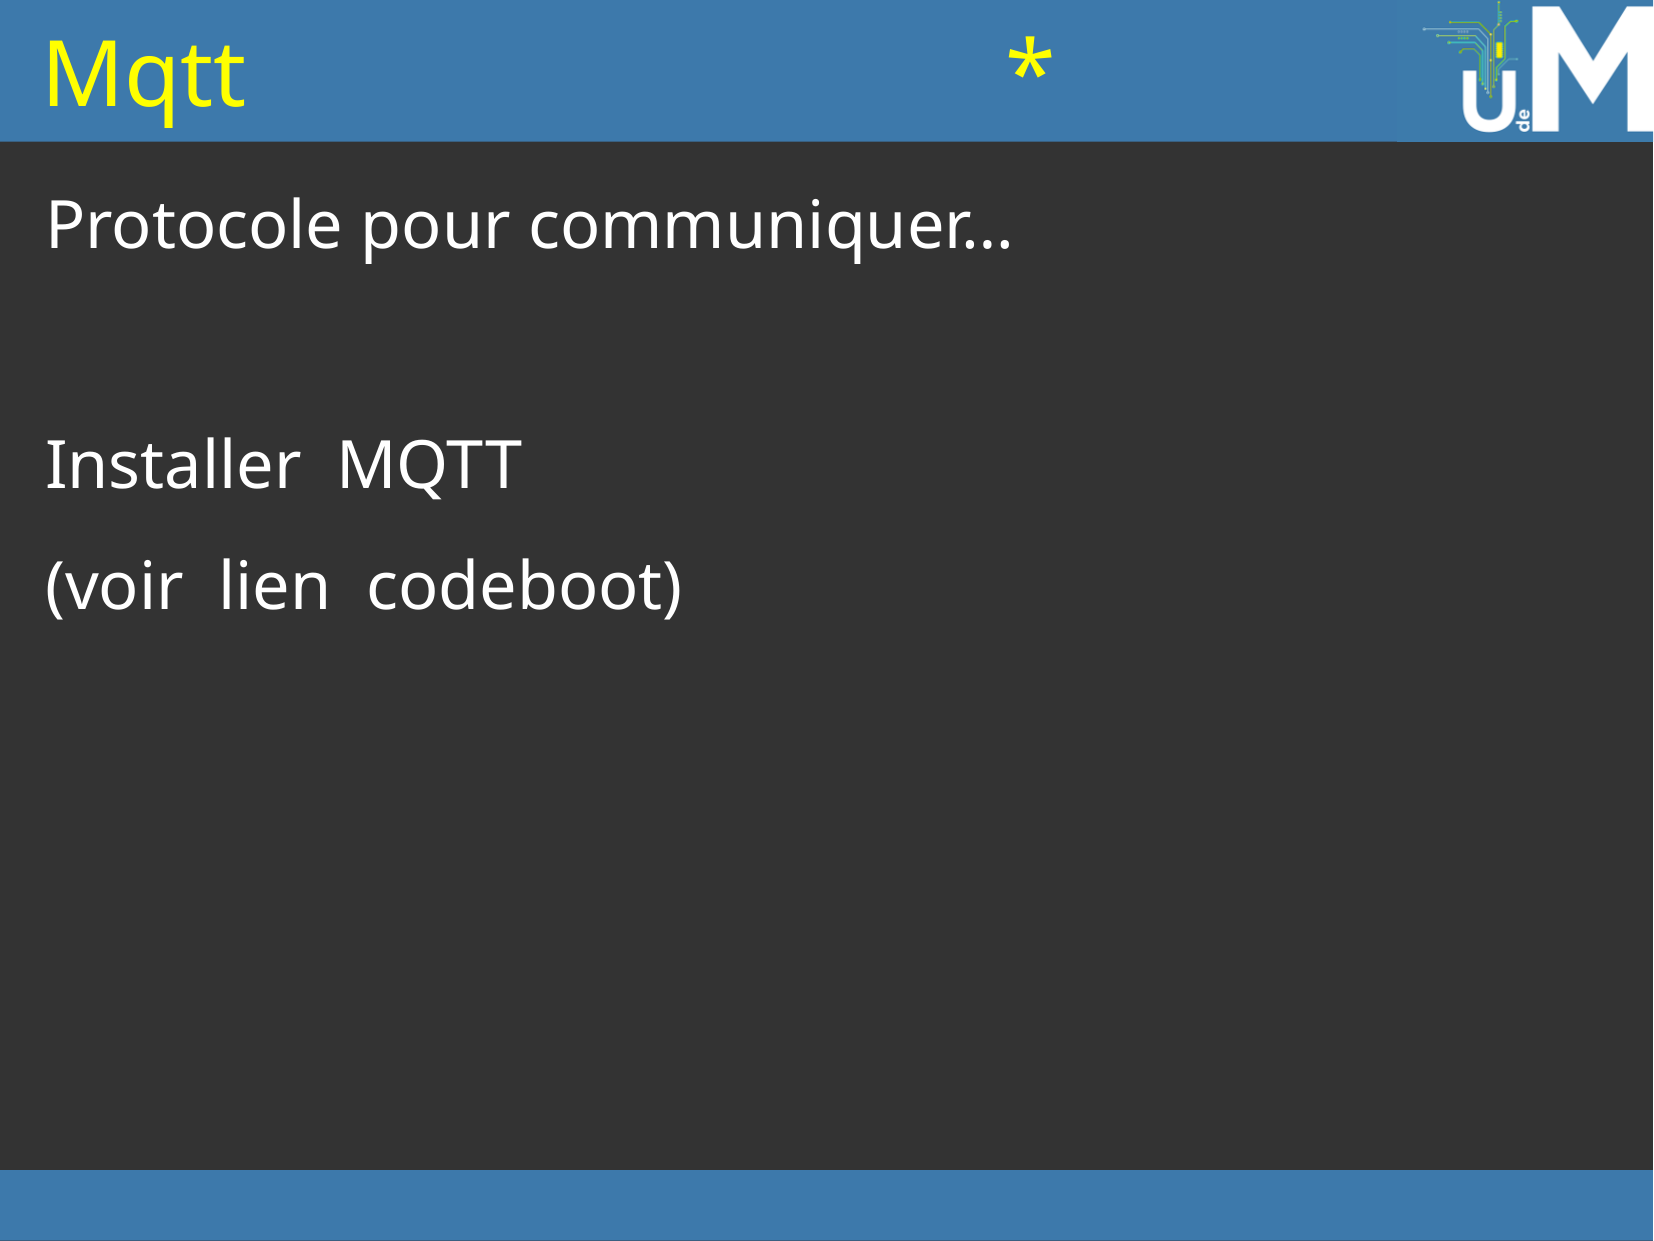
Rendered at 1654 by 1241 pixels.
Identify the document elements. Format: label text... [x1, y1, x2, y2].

picture [1397, 0, 1654, 142]
list Protocole pour communiquer… Installer MQTT (voir lien codeboot) [45, 177, 1606, 1141]
title Mqtt * [41, 9, 1411, 133]
